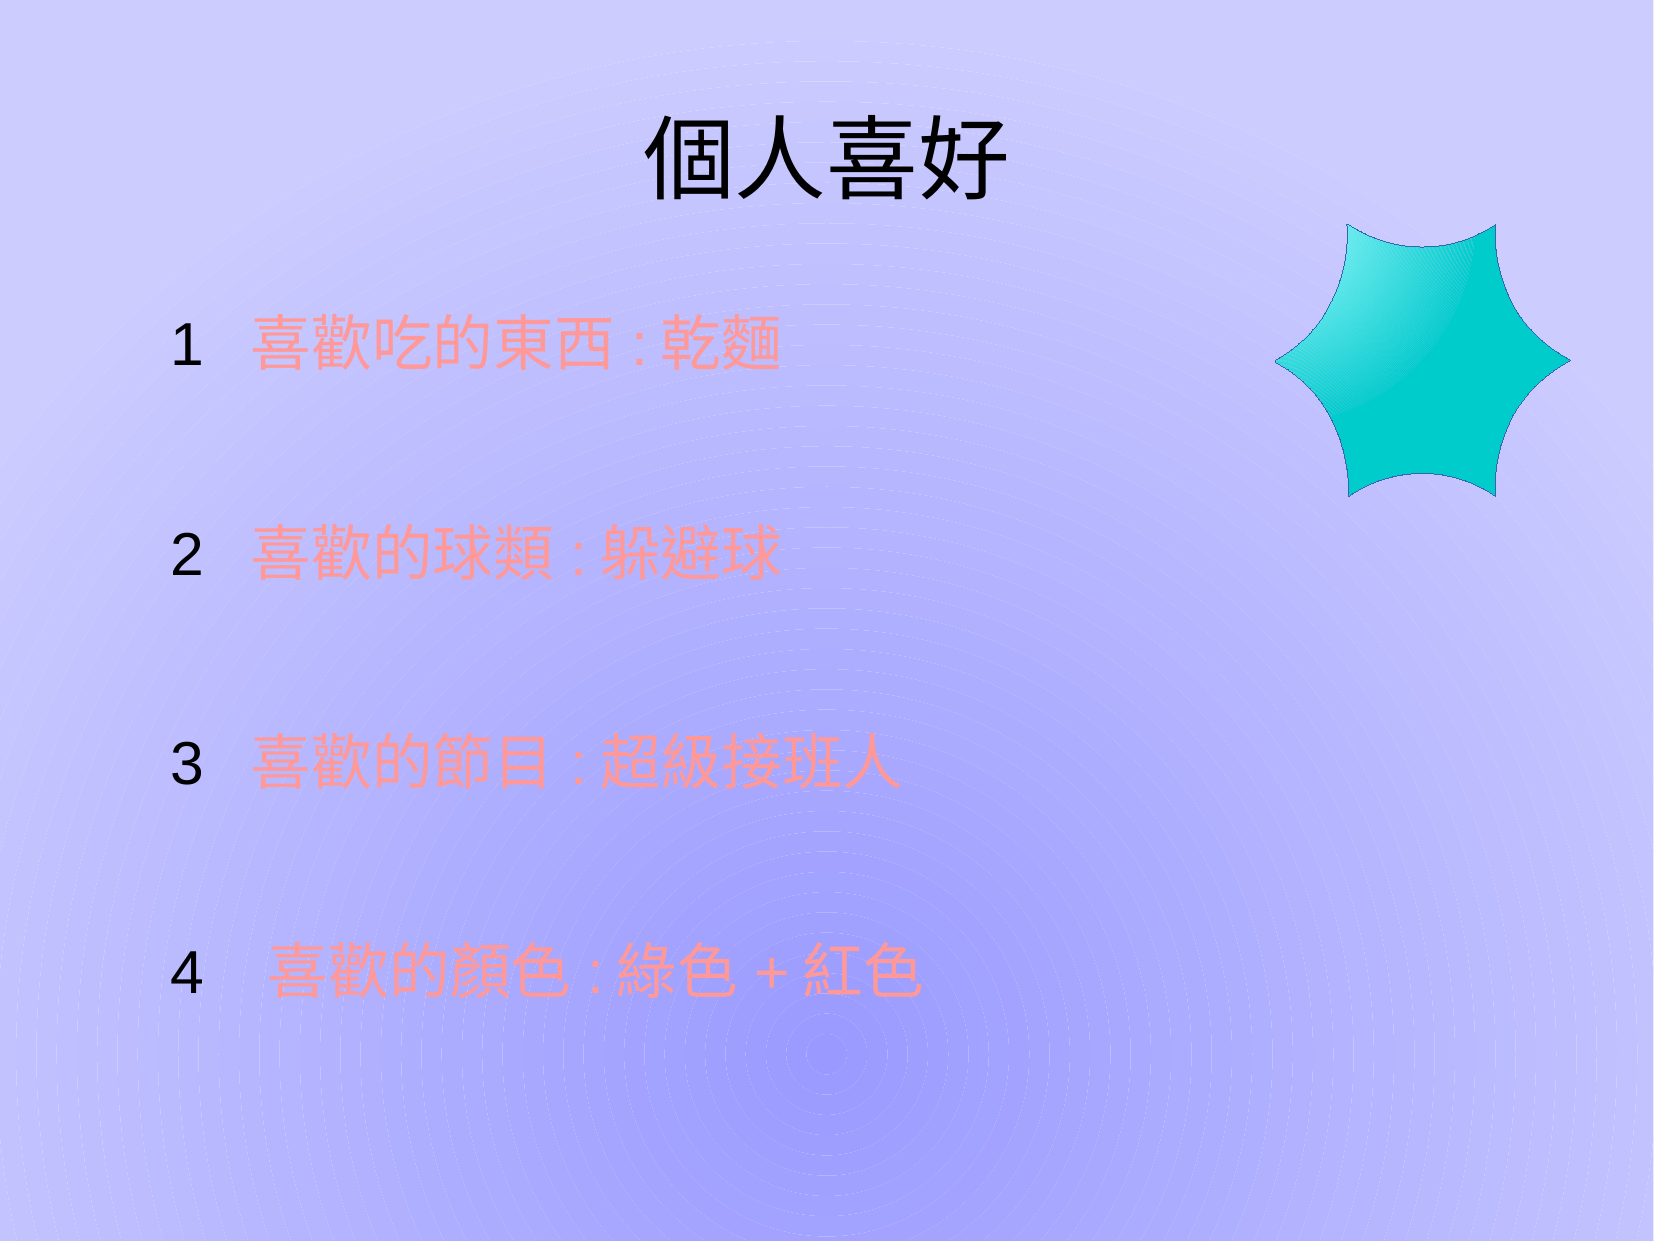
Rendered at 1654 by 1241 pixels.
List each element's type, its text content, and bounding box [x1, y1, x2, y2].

title 個人喜好 [82, 49, 1571, 257]
list 1 喜歡吃的東西:乾麵 2 喜歡的球類:躲避球 3 喜歡的節目:超級接班人 4 喜歡的顏色:綠色+紅色 [106, 295, 1595, 1015]
text_box [1275, 224, 1571, 497]
